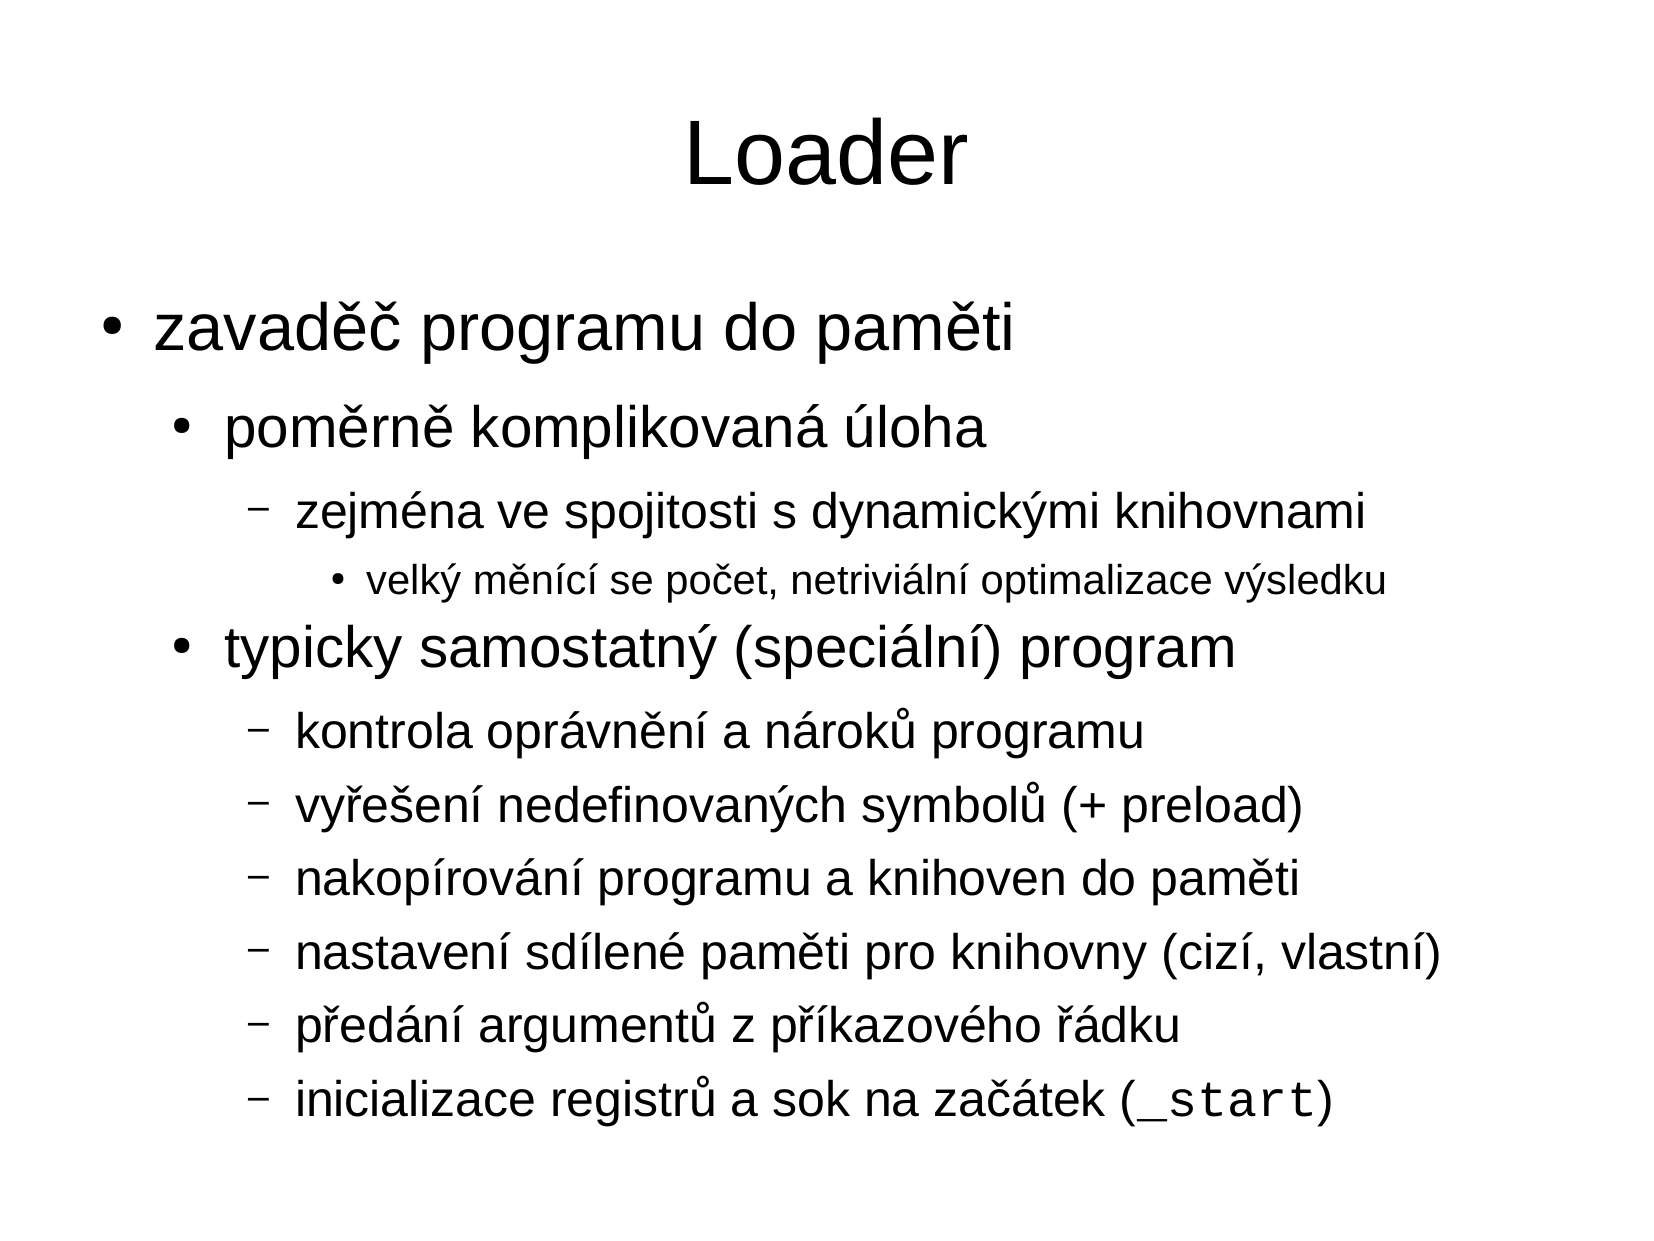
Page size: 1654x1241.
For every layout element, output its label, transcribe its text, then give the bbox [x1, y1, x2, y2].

list zavaděč programu do paměti poměrně komplikovaná úloha zejména ve spojitosti s dynamickými knihovnami velký měnící se počet, netriviální optimalizace výsledku typicky samostatný (speciální) program kontrola oprávnění a nároků programu vyřešení nedefinovaných symbolů (+ preload) nakopírování programu a knihoven do paměti nastavení sdílené paměti pro knihovny (cizí, vlastní) předání argumentů z příkazového řádku inicializace registrů a sok na začátek (_start) [82, 290, 1571, 1132]
title Loader [82, 56, 1571, 250]
